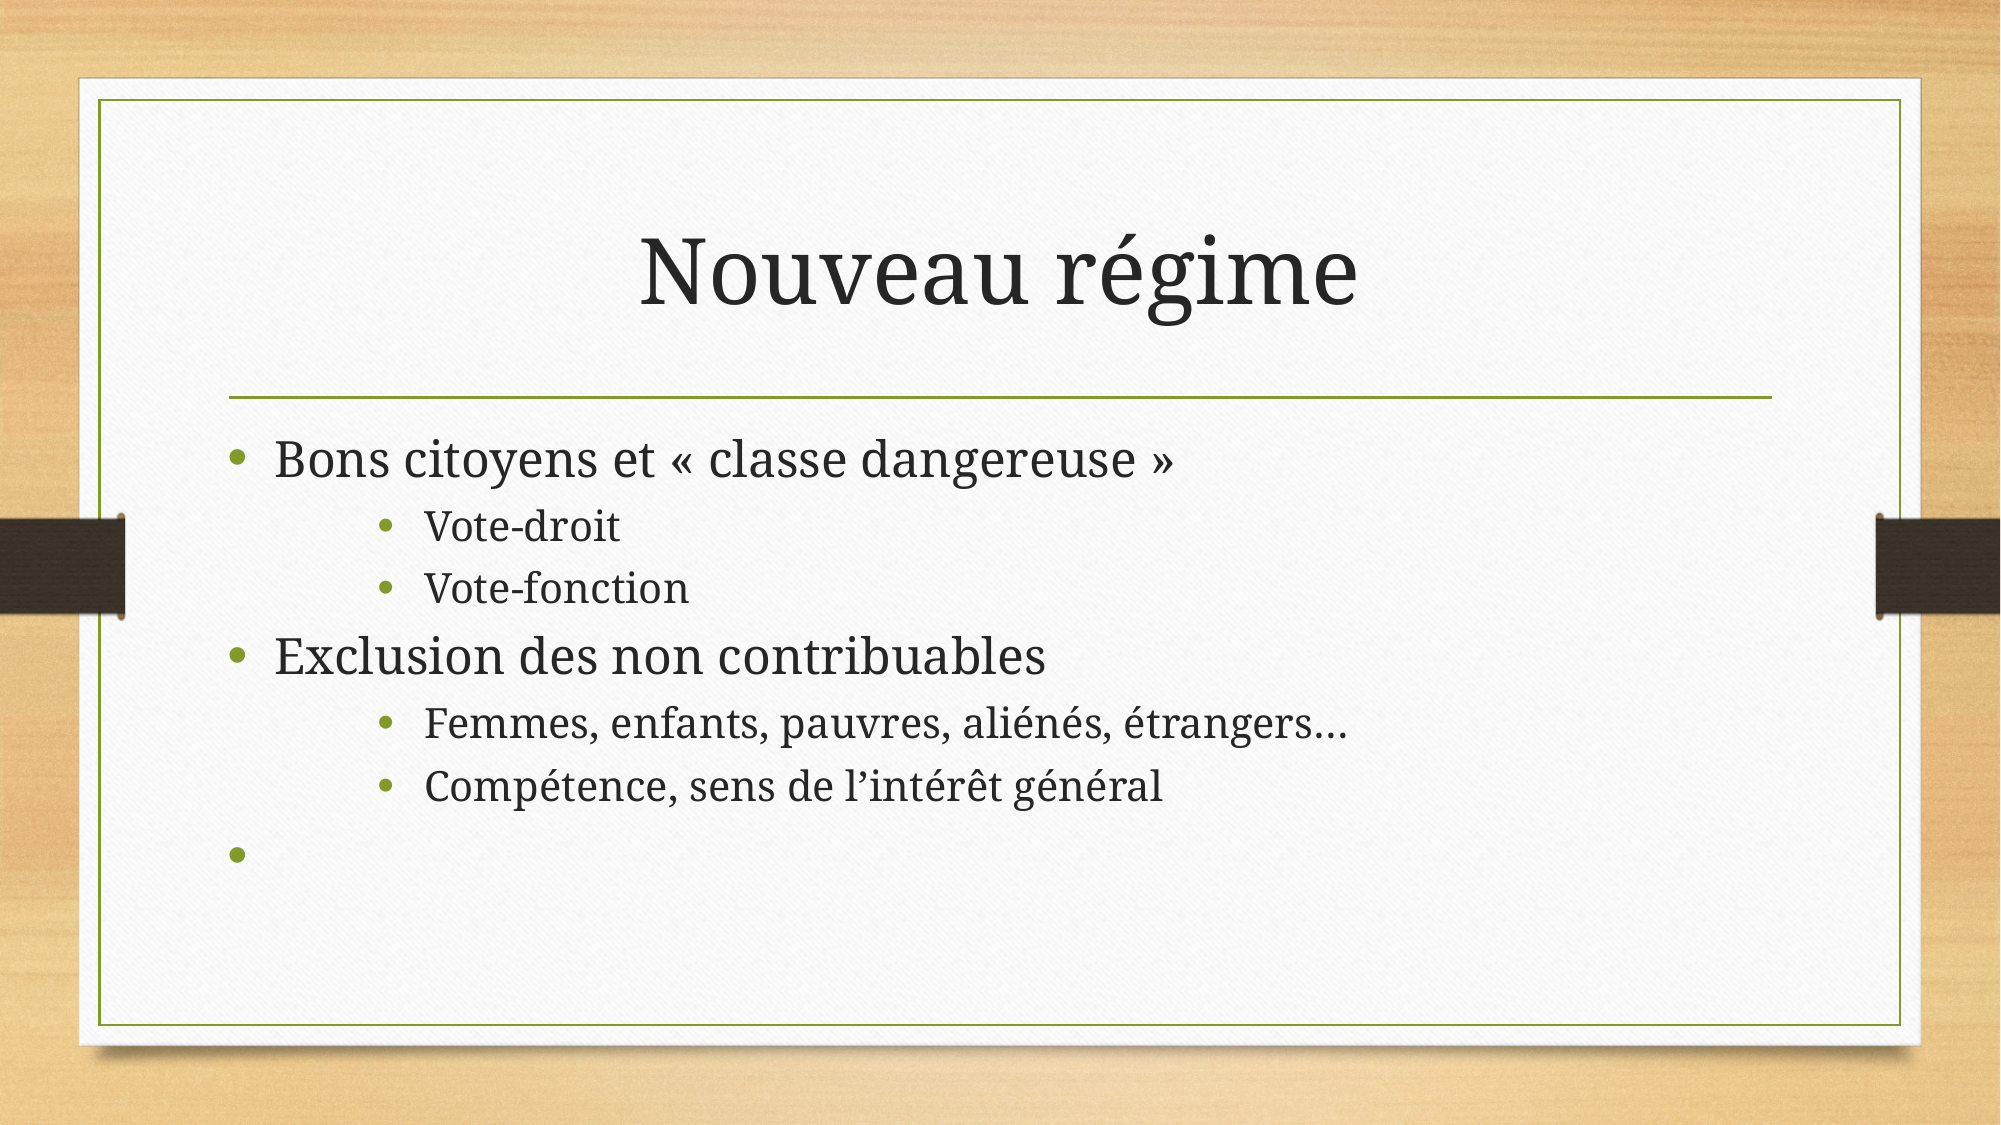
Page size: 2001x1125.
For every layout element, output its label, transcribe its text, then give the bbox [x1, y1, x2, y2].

list Bons citoyens et « classe dangereuse » Vote-droit Vote-fonction Exclusion des non contribuables Femmes, enfants, pauvres, aliénés, étrangers… Compétence, sens de l’intérêt général [212, 419, 1788, 964]
title Nouveau régime [212, 161, 1788, 376]
